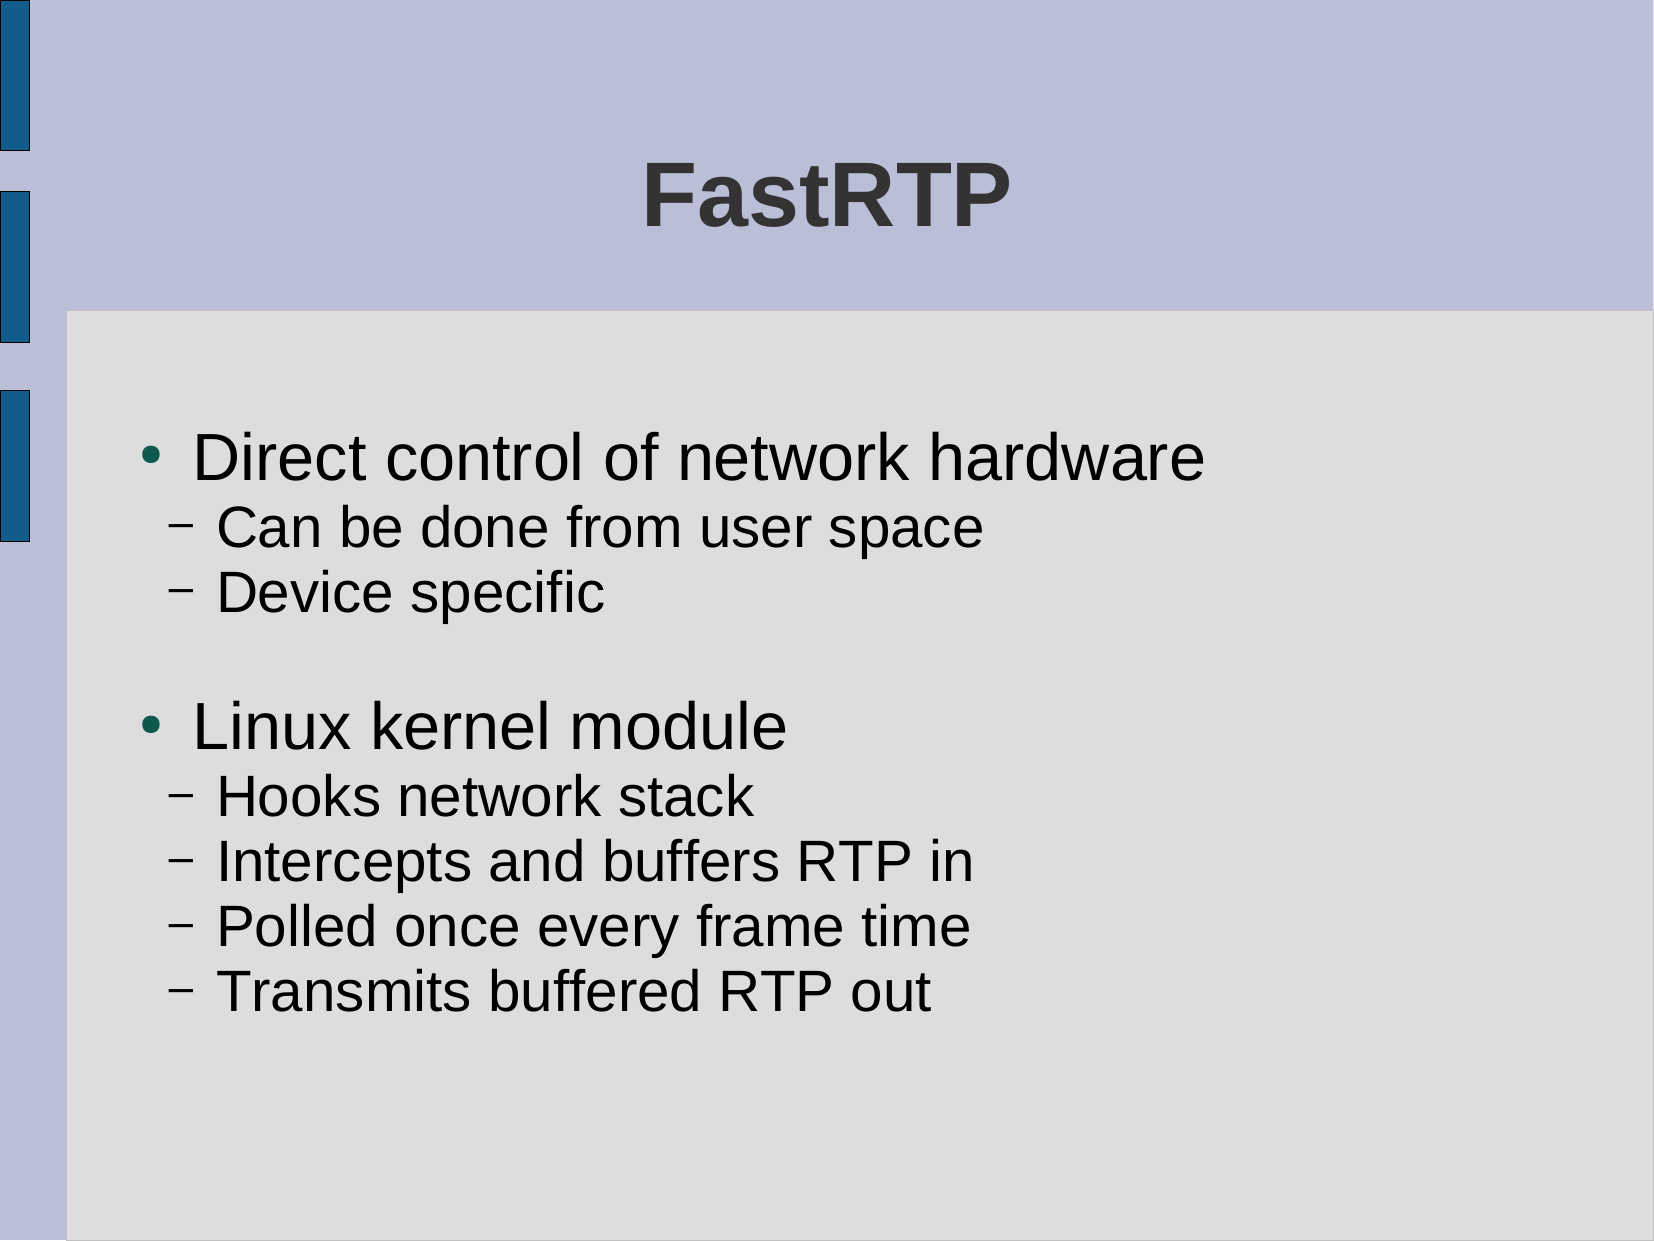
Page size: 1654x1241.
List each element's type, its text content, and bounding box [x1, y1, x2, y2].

list Direct control of network hardware Can be done from user space Device specific Linux kernel module Hooks network stack Intercepts and buffers RTP in Polled once every frame time Transmits buffered RTP out [121, 344, 1534, 1149]
title FastRTP [121, 98, 1534, 291]
